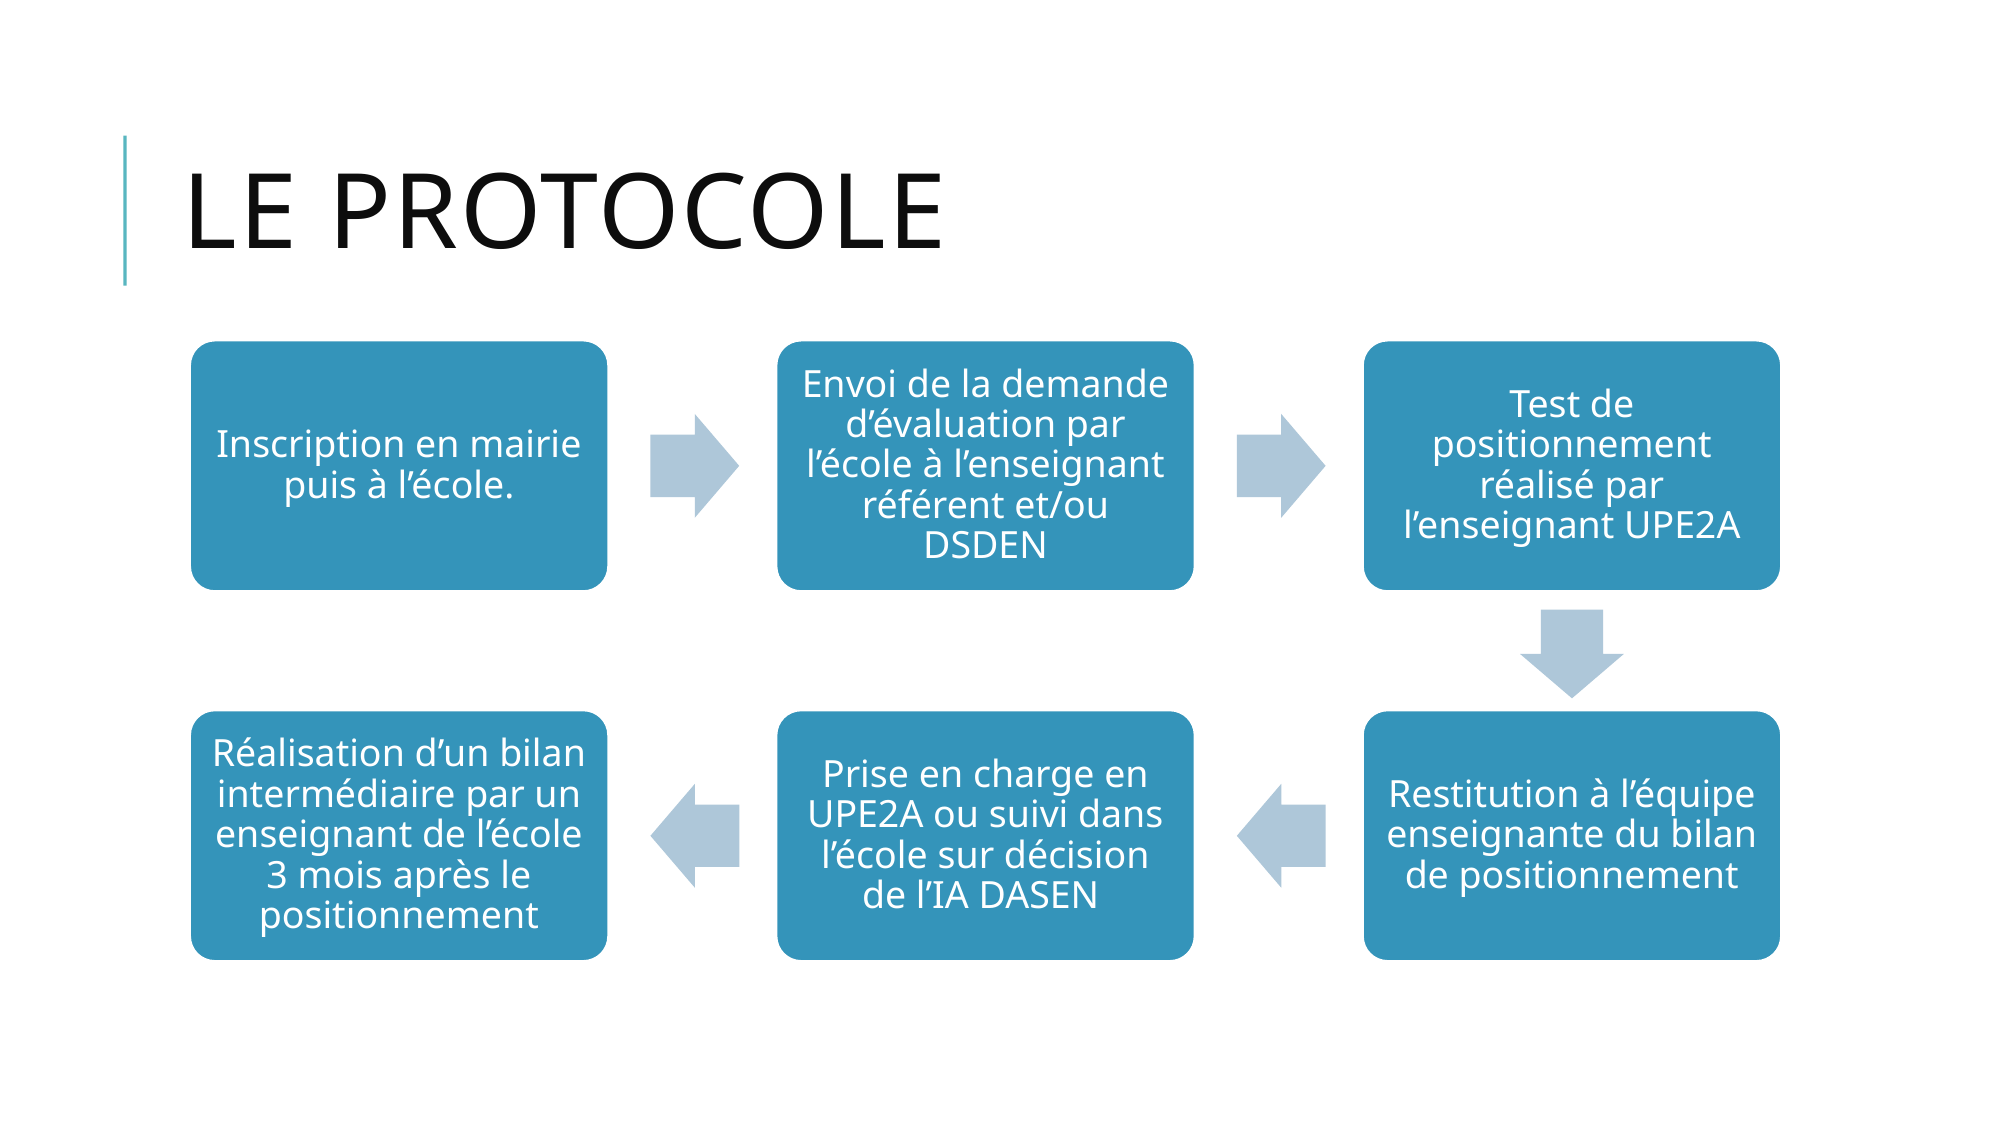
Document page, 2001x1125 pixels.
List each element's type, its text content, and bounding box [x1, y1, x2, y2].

text_box [1236, 783, 1326, 888]
text_box [650, 413, 740, 518]
text_box Réalisation d’un bilan intermédiaire par un enseignant de l’école 3 mois après le positionnement [189, 710, 609, 962]
text_box Envoi de la demande d’évaluation par l’école à l’enseignant référent et/ou DSDEN [776, 340, 1195, 592]
text_box [1520, 609, 1624, 699]
text_box [1236, 413, 1326, 518]
text_box Inscription en mairie puis à l’école. [189, 340, 609, 592]
text_box Test de positionnement réalisé par l’enseignant UPE2A [1362, 340, 1782, 592]
text_box [650, 783, 740, 888]
title Le protocole [168, 96, 1763, 342]
text_box Restitution à l’équipe enseignante du bilan de positionnement [1362, 710, 1782, 962]
text_box Prise en charge en UPE2A ou suivi dans l’école sur décision de l’IA DASEN [776, 710, 1195, 962]
